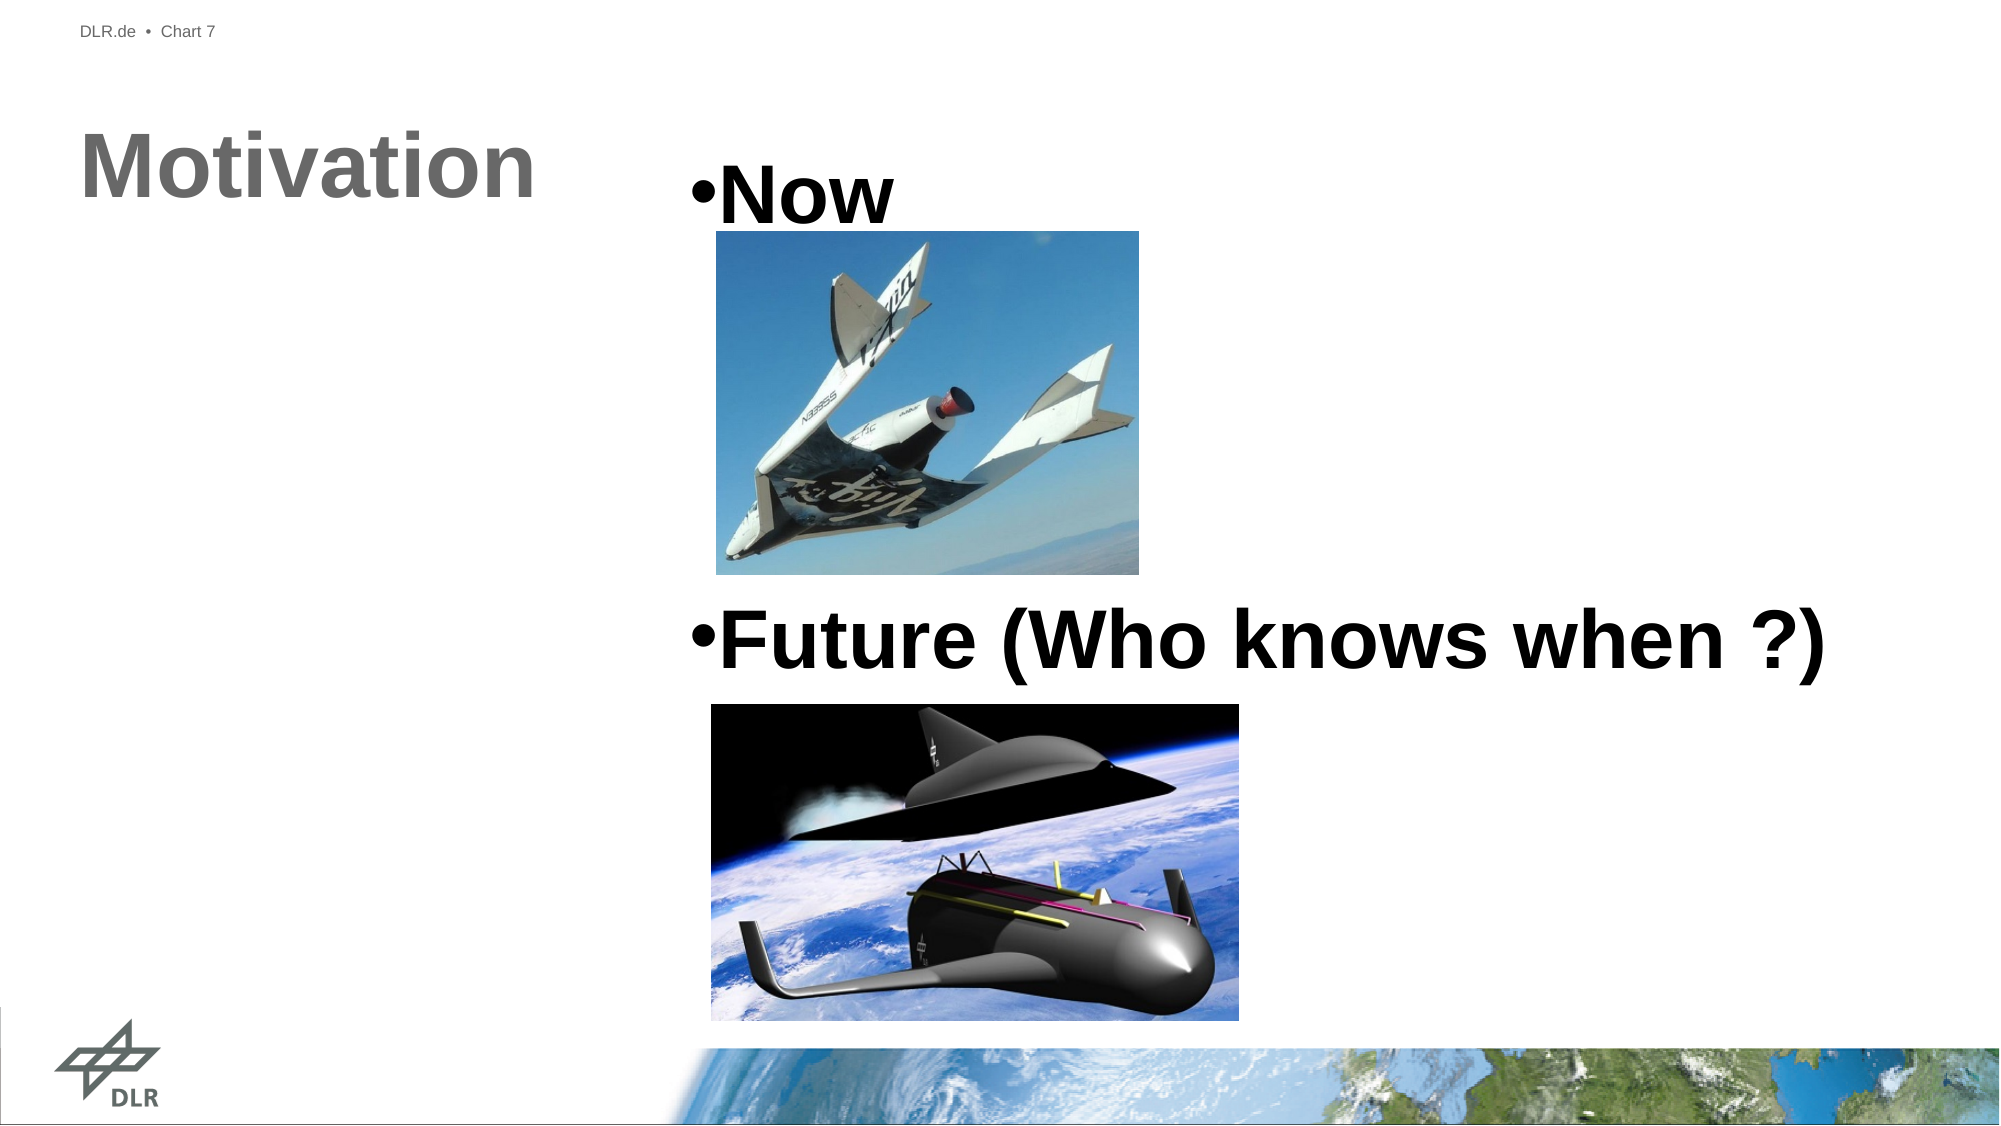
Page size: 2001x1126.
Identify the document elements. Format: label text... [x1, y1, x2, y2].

title Motivation [79, 106, 1921, 228]
slide_number DLR.de • Chart <number> [79, 20, 251, 45]
picture [711, 704, 1239, 1021]
text_box Now Future (Who knows when ?) [674, 133, 2001, 1043]
picture [716, 231, 1139, 575]
